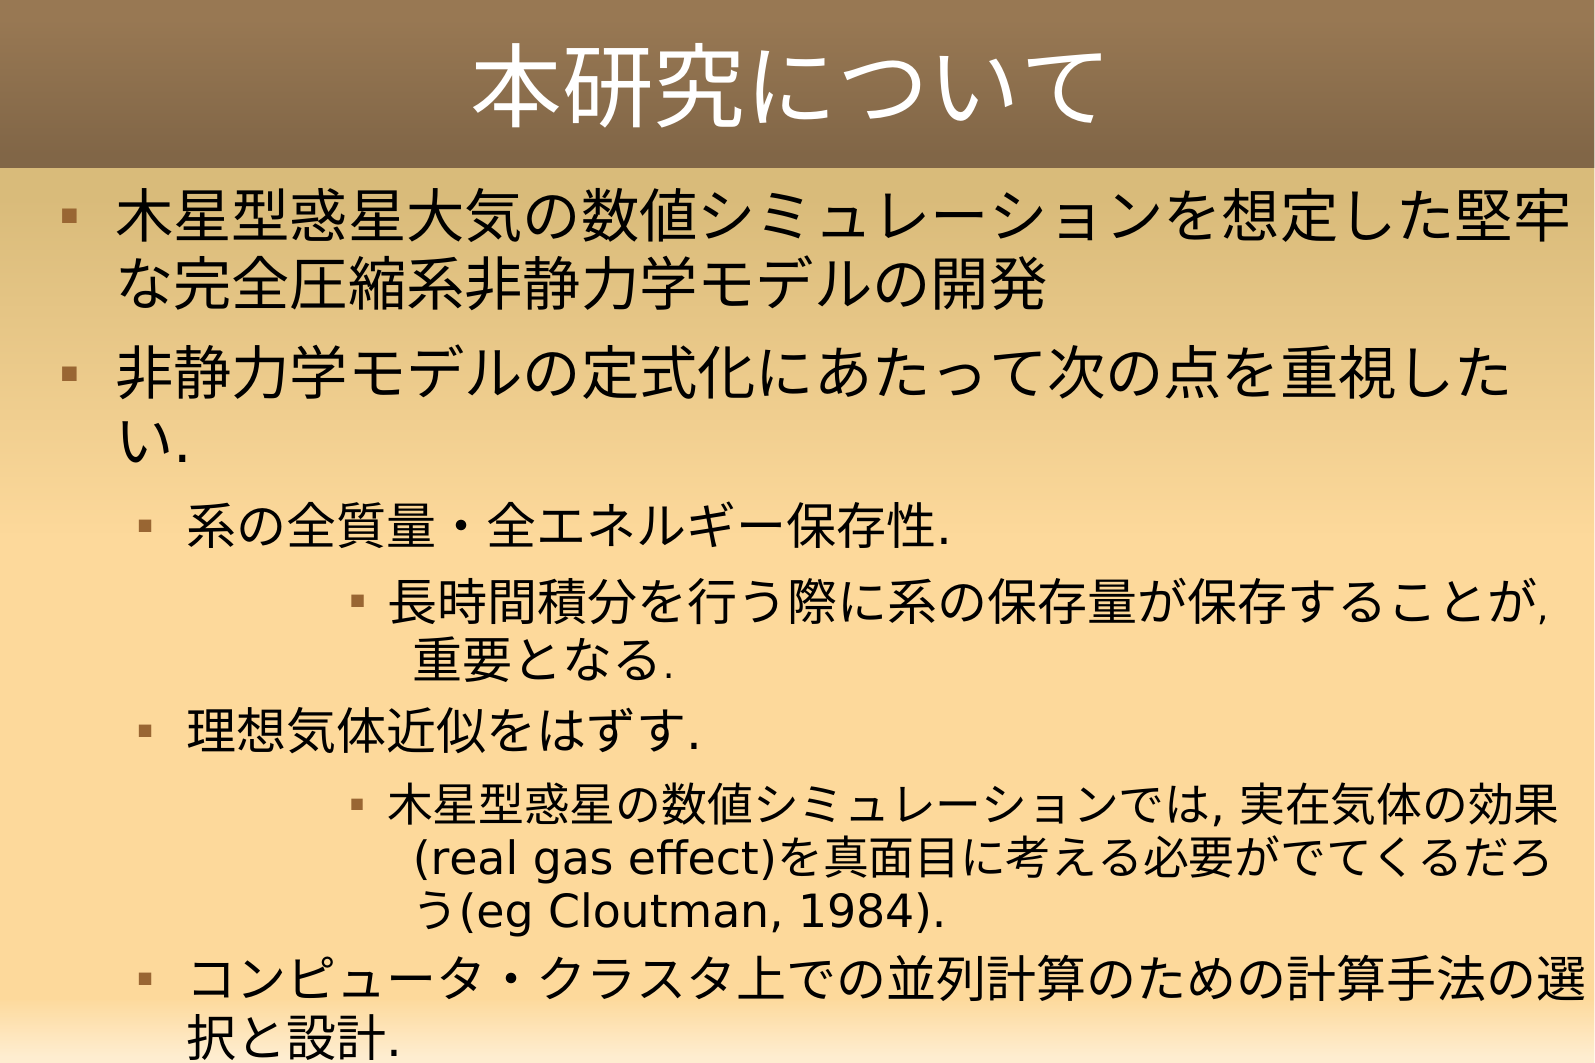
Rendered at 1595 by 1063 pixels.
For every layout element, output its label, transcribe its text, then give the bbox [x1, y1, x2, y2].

list 木星型惑星大気の数値シミュレーションを想定した堅牢な完全圧縮系非静力学モデルの開発 非静力学モデルの定式化にあたって次の点を重視したい. 系の全質量・全エネルギー保存性. 長時間積分を行う際に系の保存量が保存することが, 重要となる. 理想気体近似をはずす. 木星型惑星の数値シミュレーションでは, 実在気体の効果(real gas effect)を真面目に考える必要がでてくるだろう(eg Cloutman, 1984). コンピュータ・クラスタ上での並列計算のための計算手法の選択と設計. [44, 183, 1589, 1063]
title 本研究について [74, 0, 1510, 178]
picture [0, 0, 1595, 1063]
